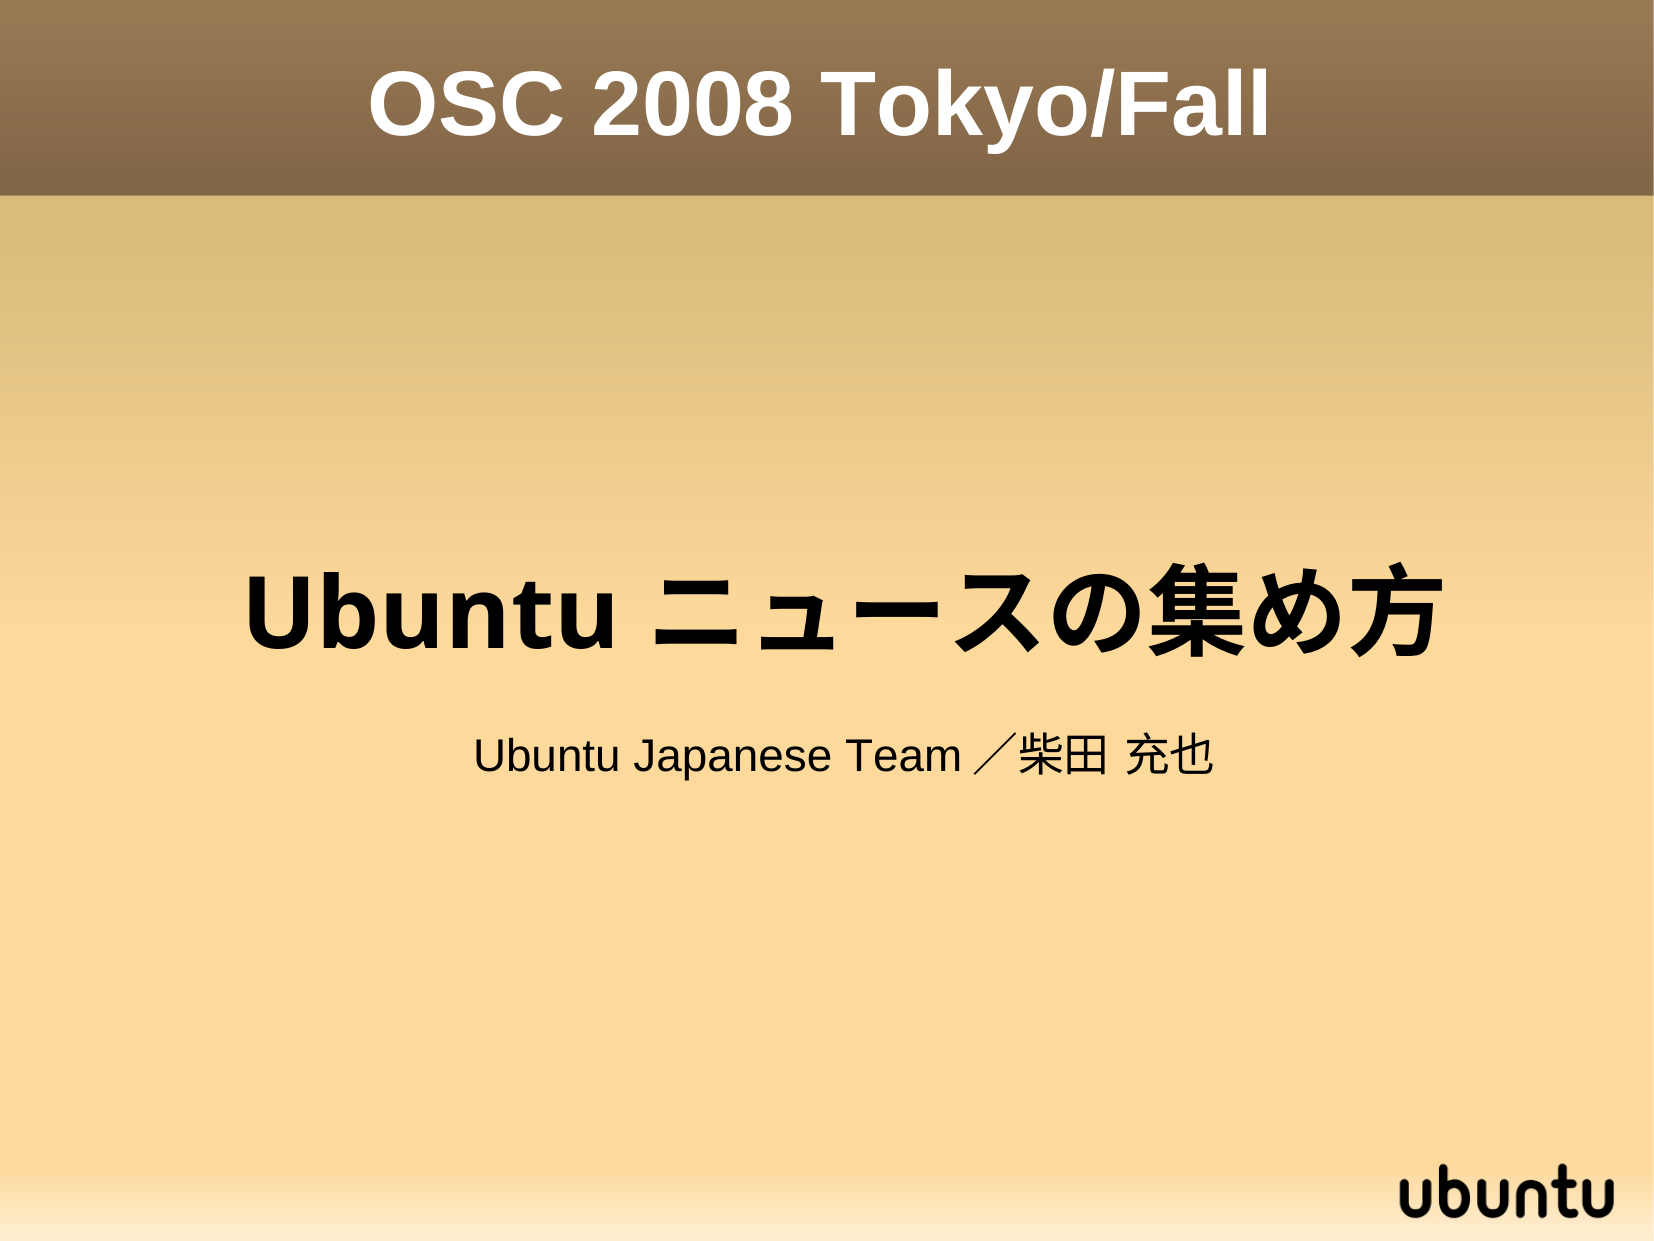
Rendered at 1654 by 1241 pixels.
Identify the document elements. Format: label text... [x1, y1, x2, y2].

title OSC 2008 Tokyo/Fall [76, 0, 1565, 208]
picture [0, 0, 1654, 1241]
subtitle Ubuntuニュースの集め方 Ubuntu Japanese Team／柴田 充也 [82, 290, 1571, 1109]
